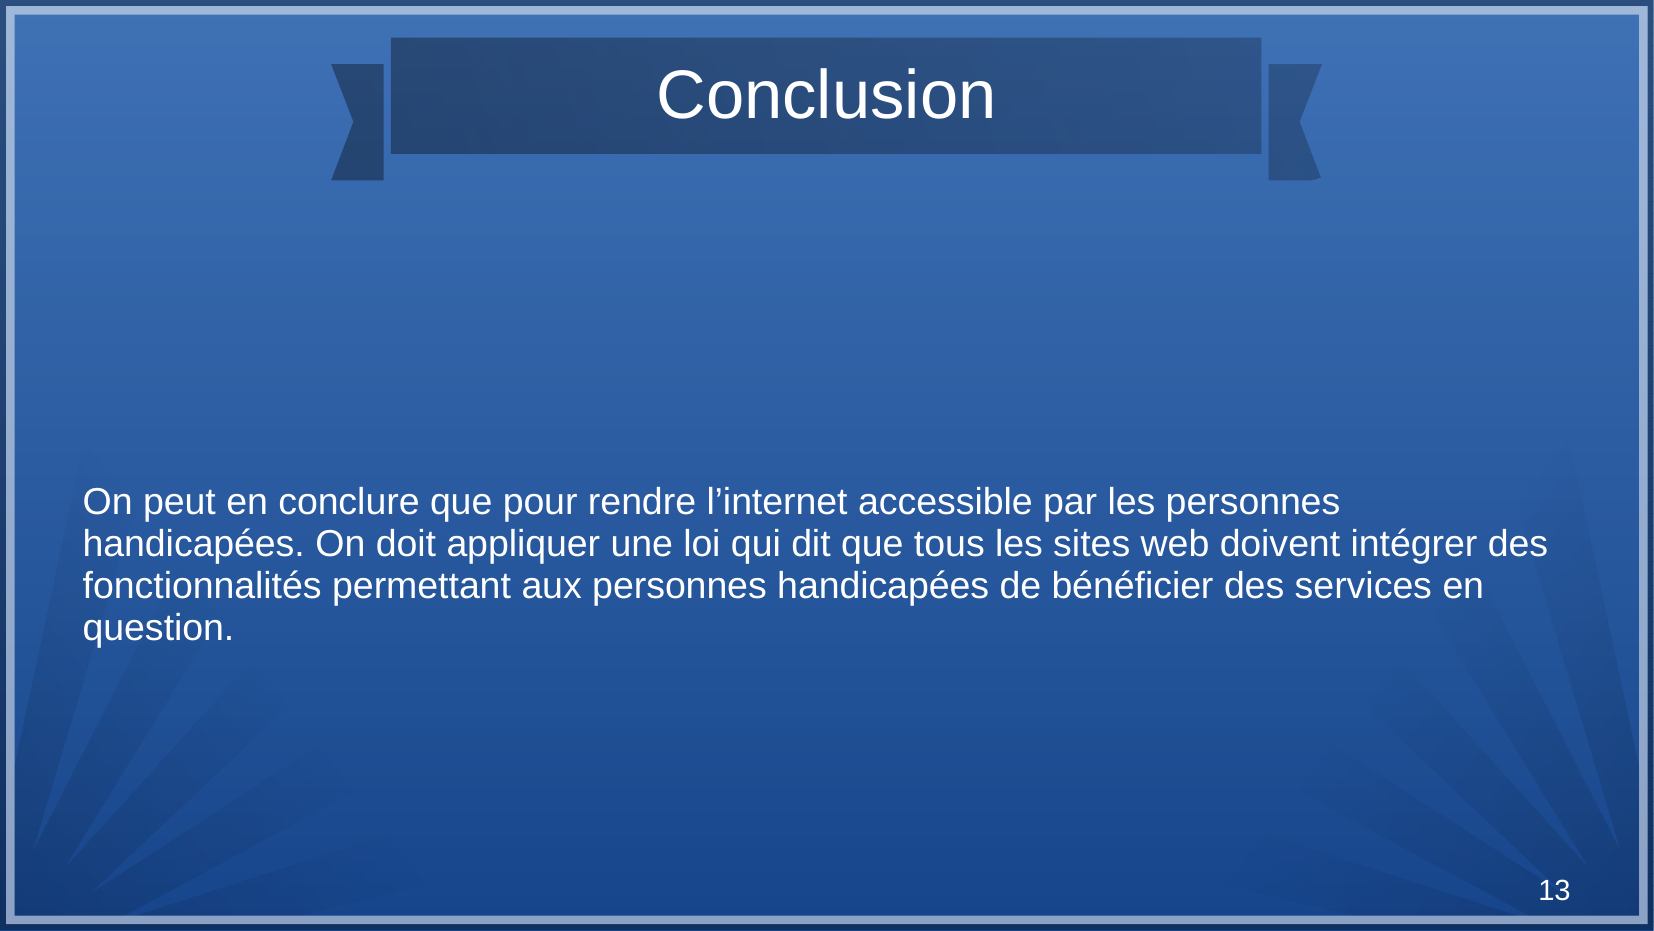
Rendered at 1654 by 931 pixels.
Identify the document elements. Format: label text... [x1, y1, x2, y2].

title Conclusion [389, 35, 1264, 154]
list On peut en conclure que pour rendre l’internet accessible par les personnes handicapées. On doit appliquer une loi qui dit que tous les sites web doivent intégrer des fonctionnalités permettant aux personnes handicapées de bénéficier des services en question. [82, 224, 1571, 848]
